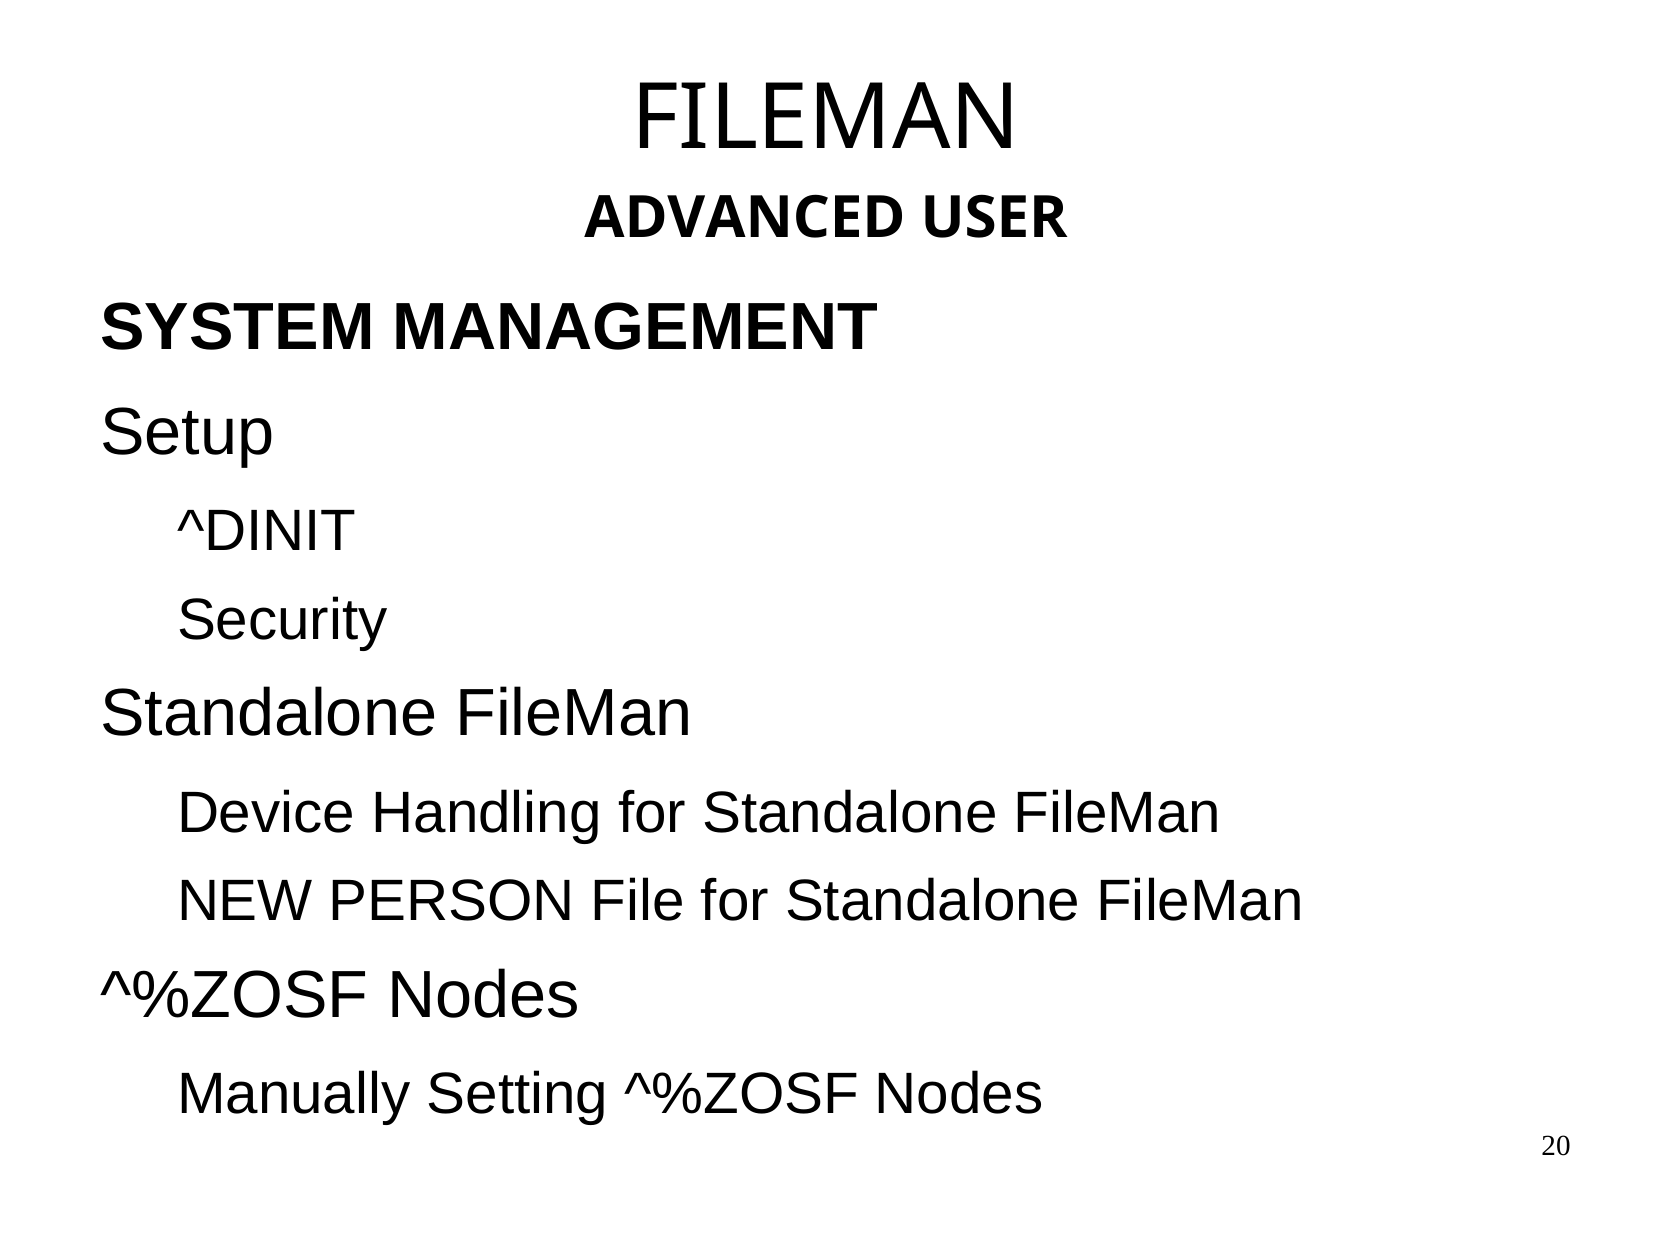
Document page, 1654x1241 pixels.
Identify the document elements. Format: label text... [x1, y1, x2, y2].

list SYSTEM MANAGEMENT Setup ^DINIT Security Standalone FileMan Device Handling for Standalone FileMan NEW PERSON File for Standalone FileMan ^%ZOSF Nodes Manually Setting ^%ZOSF Nodes [82, 289, 1570, 1126]
title FILEMAN ADVANCED USER [82, 35, 1570, 270]
